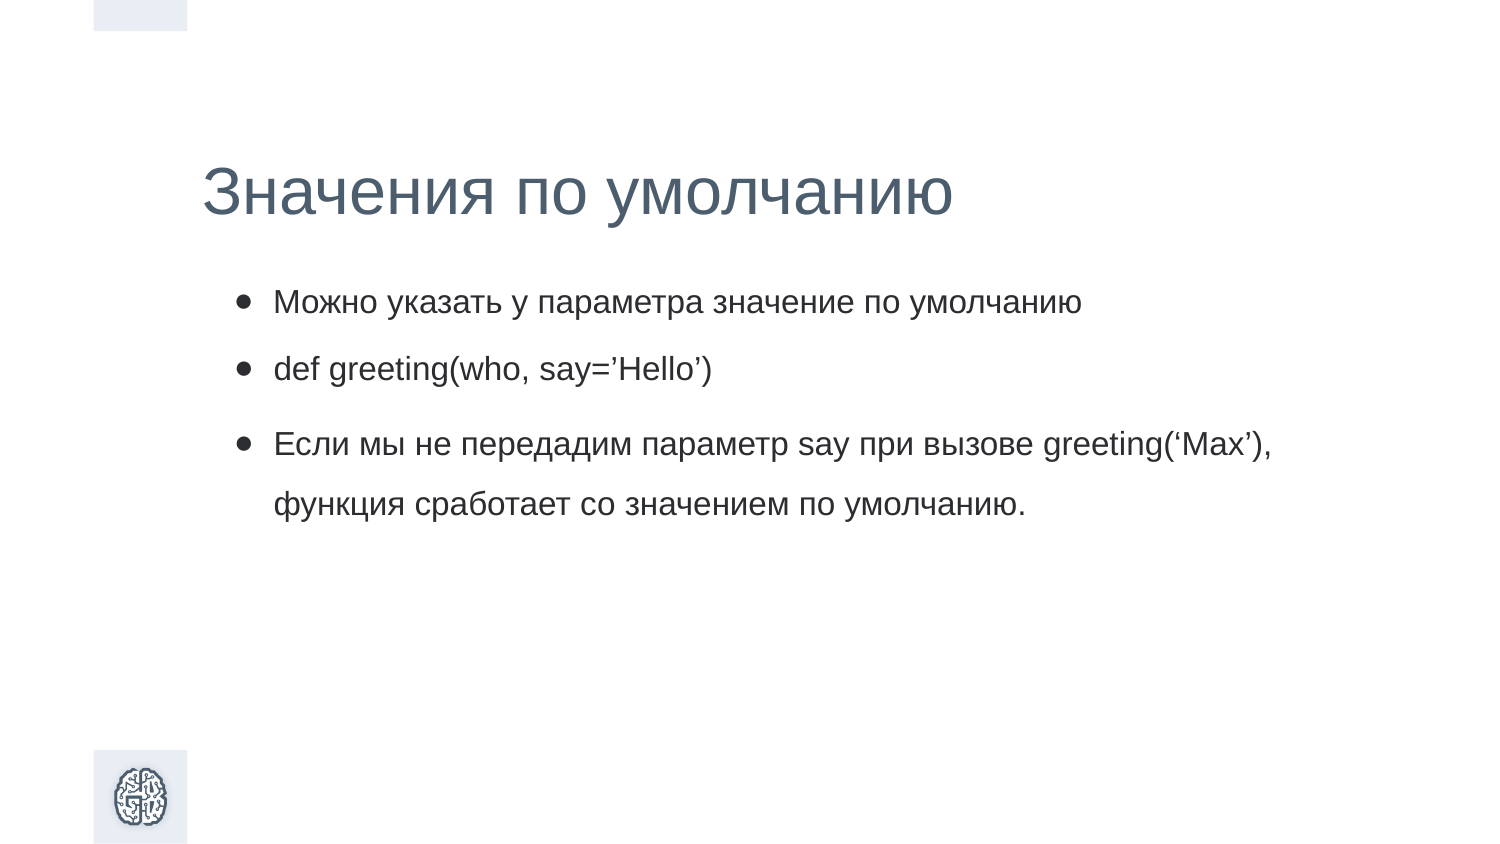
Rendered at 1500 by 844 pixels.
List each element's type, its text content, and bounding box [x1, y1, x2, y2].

text_box Можно указать у параметра значение по умолчанию [187, 259, 1312, 322]
text_box Значения по умолчанию [187, 93, 1312, 259]
text_box Если мы не передадим параметр say при вызове greeting(‘Max’), функция сработает со значением по умолчанию. [187, 394, 1313, 530]
text_box def greeting(who, say=’Hello’) [187, 321, 1313, 394]
picture [106, 760, 175, 834]
